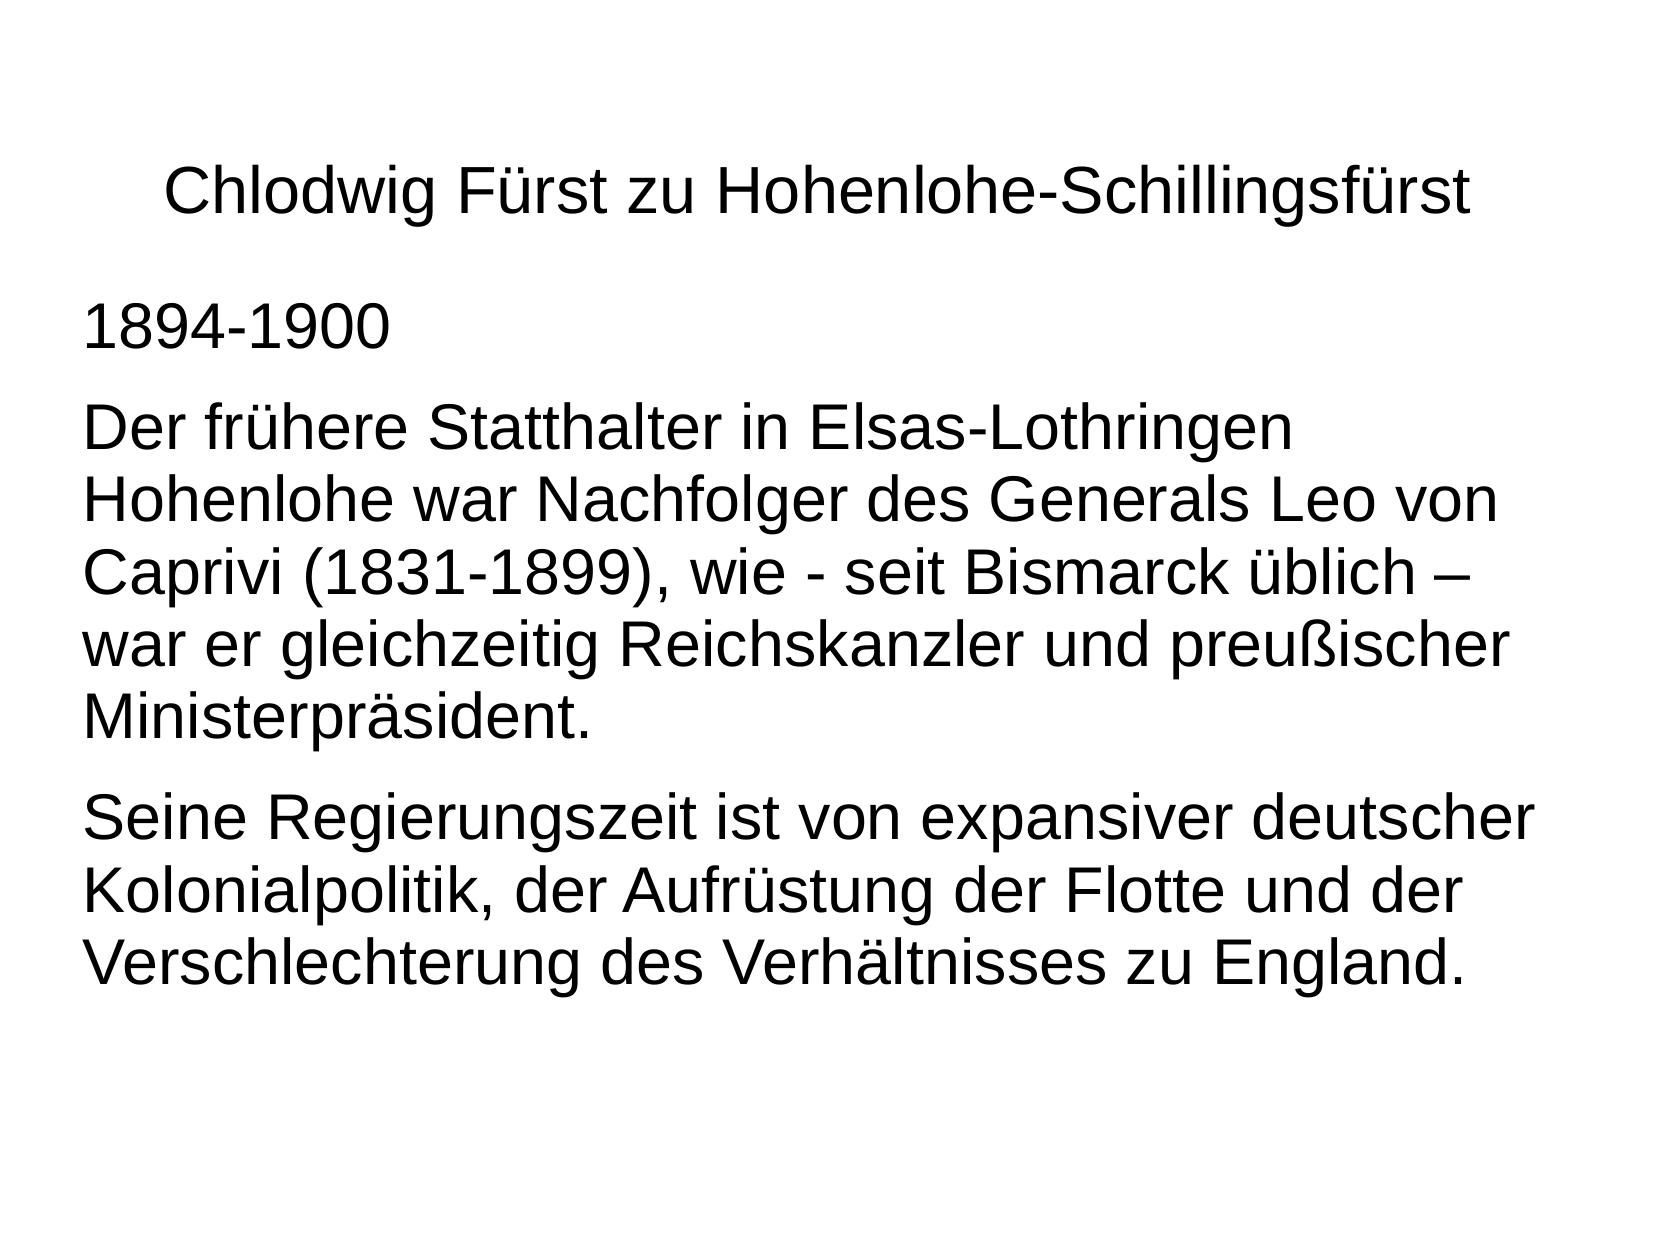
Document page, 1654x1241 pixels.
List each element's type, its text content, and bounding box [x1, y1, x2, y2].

title Chlodwig Fürst zu Hohenlohe-Schillingsfürst [82, 49, 1571, 257]
list 1894-1900 Der frühere Statthalter in Elsas-Lothringen Hohenlohe war Nachfolger des Generals Leo von Caprivi (1831-1899), wie - seit Bismarck üblich – war er gleichzeitig Reichskanzler und preußischer Ministerpräsident. Seine Regierungszeit ist von expansiver deutscher Kolonialpolitik, der Aufrüstung der Flotte und der Verschlechterung des Verhältnisses zu England. [82, 290, 1571, 1010]
